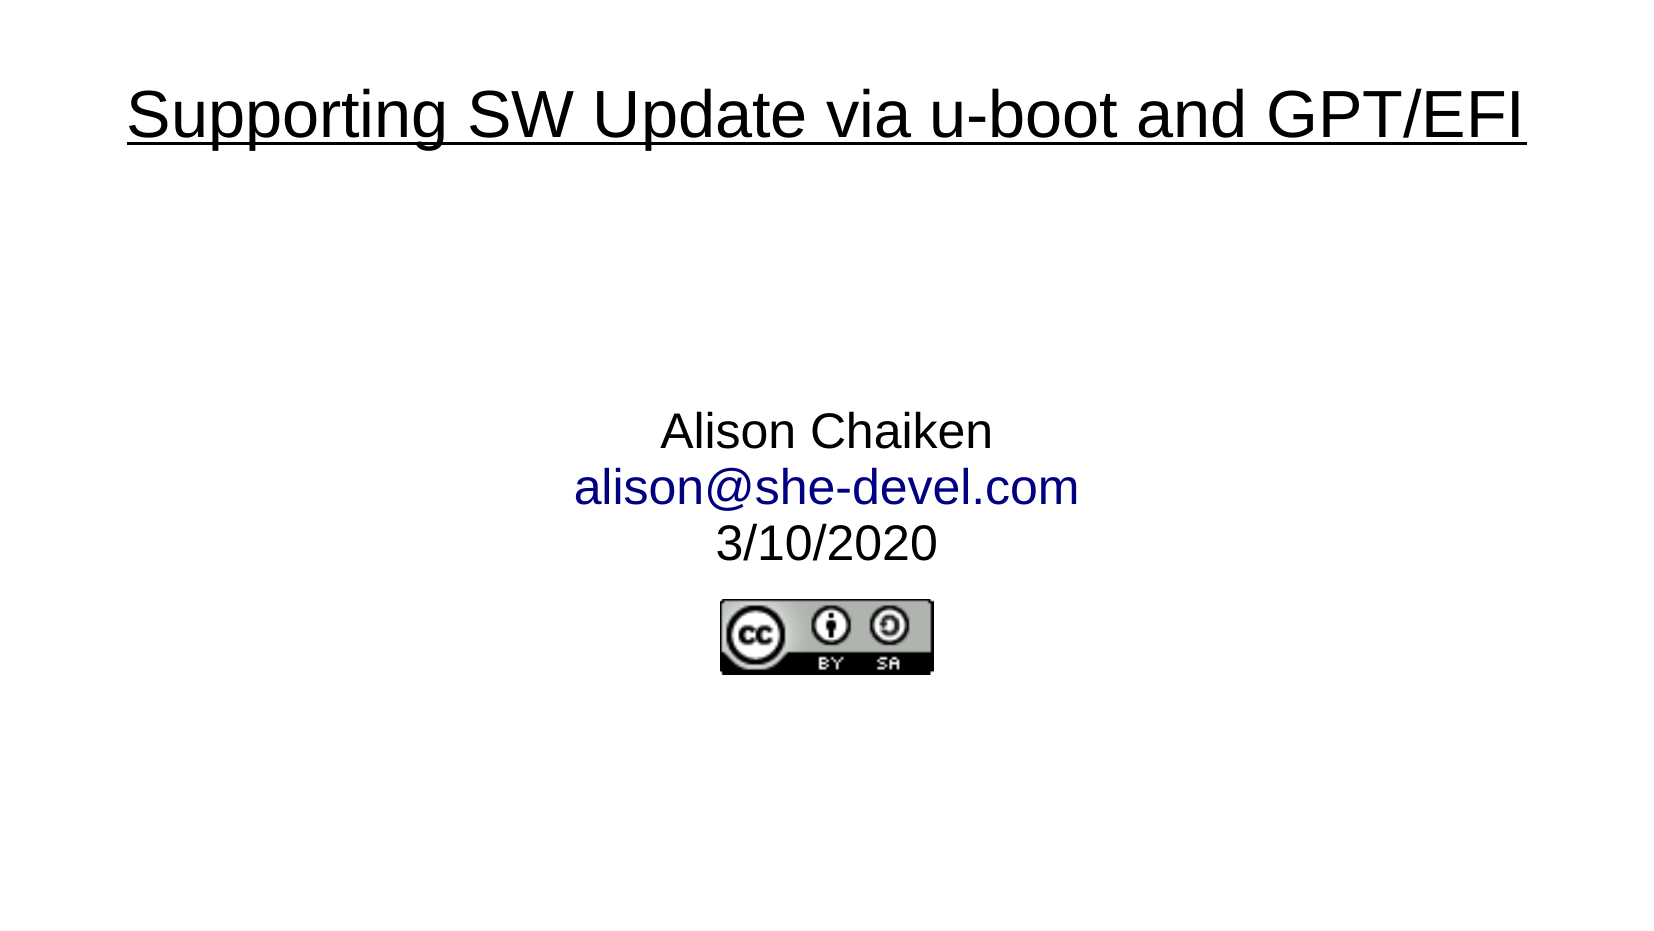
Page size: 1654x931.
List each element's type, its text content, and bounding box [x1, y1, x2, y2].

subtitle Alison Chaiken alison@she-devel.com 3/10/2020 [82, 217, 1571, 758]
title Supporting SW Update via u-boot and GPT/EFI [82, 37, 1571, 193]
picture [720, 599, 934, 676]
